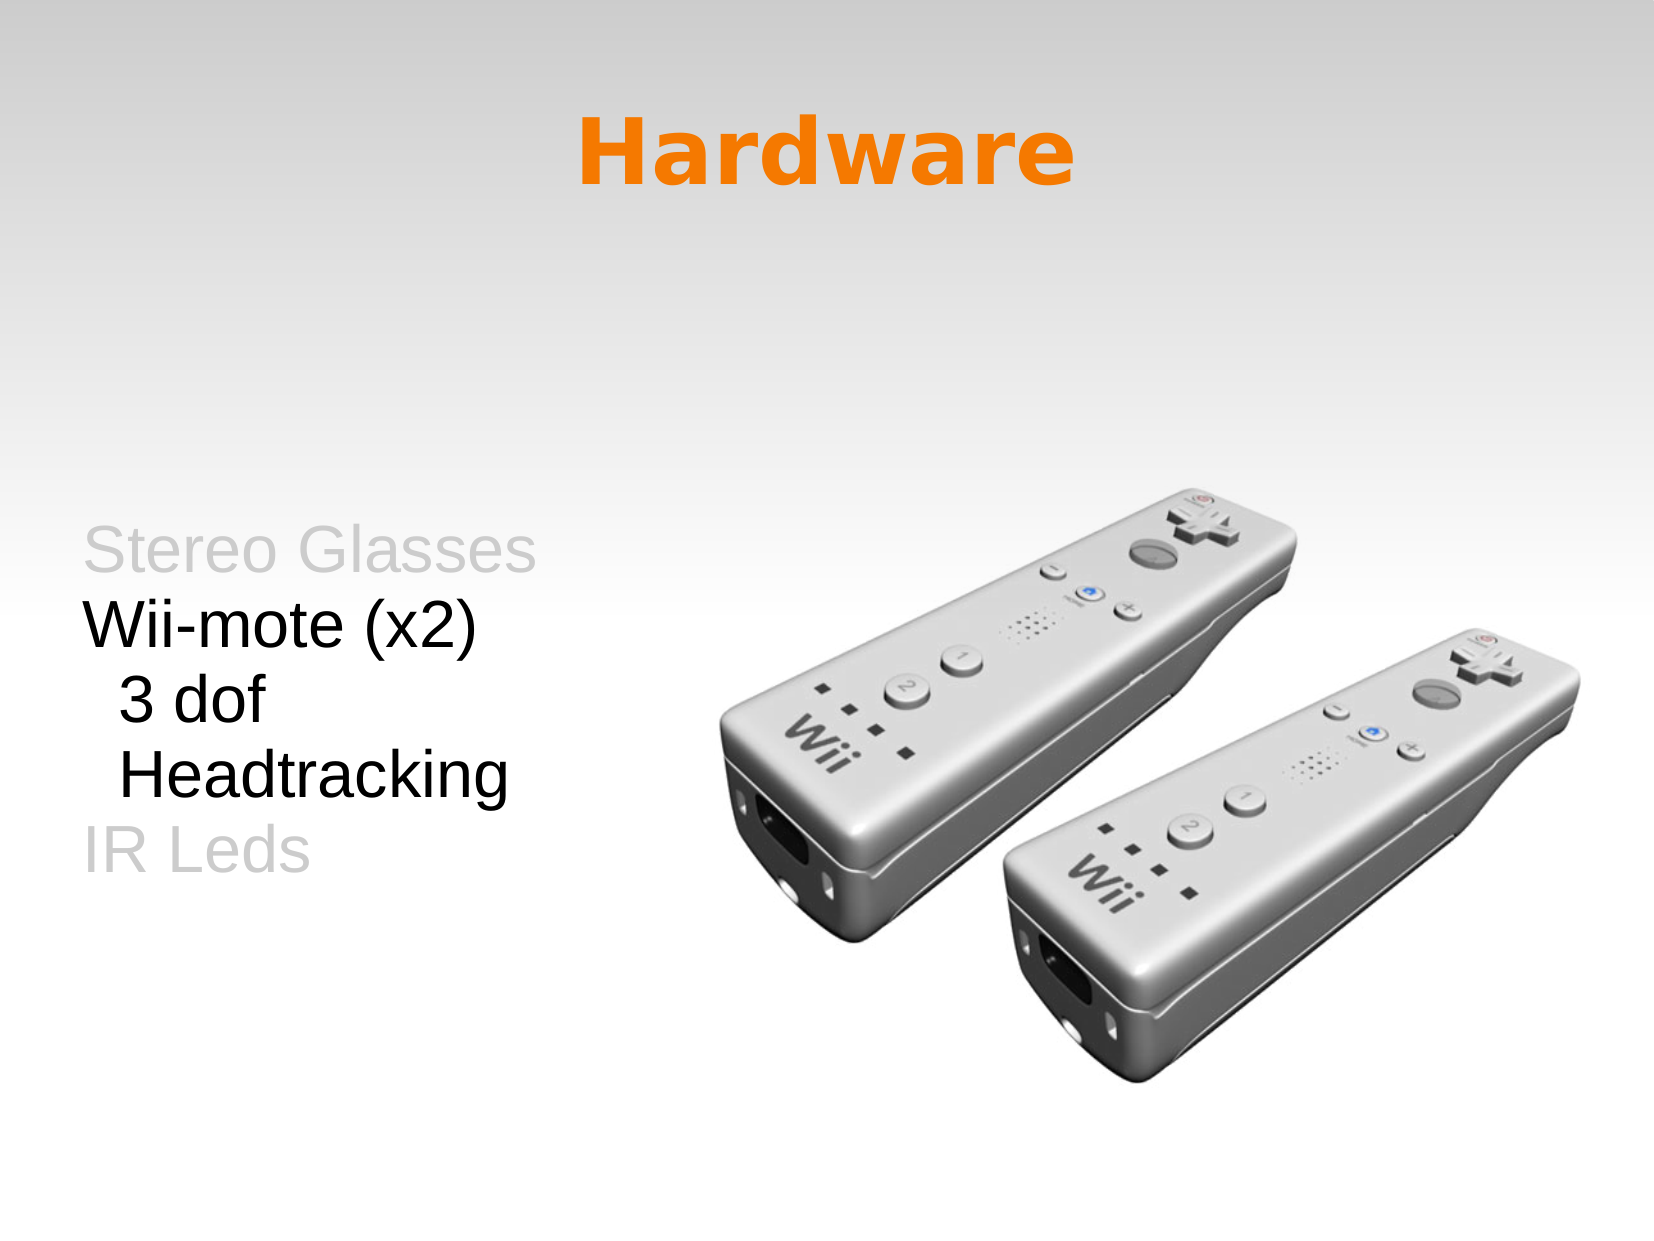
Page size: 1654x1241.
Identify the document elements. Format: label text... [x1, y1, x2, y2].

subtitle Stereo Glasses Wii-mote (x2) 3 dof Headtracking IR Leds [82, 297, 1571, 1102]
title Hardware [82, 56, 1571, 250]
picture [712, 484, 1590, 1088]
